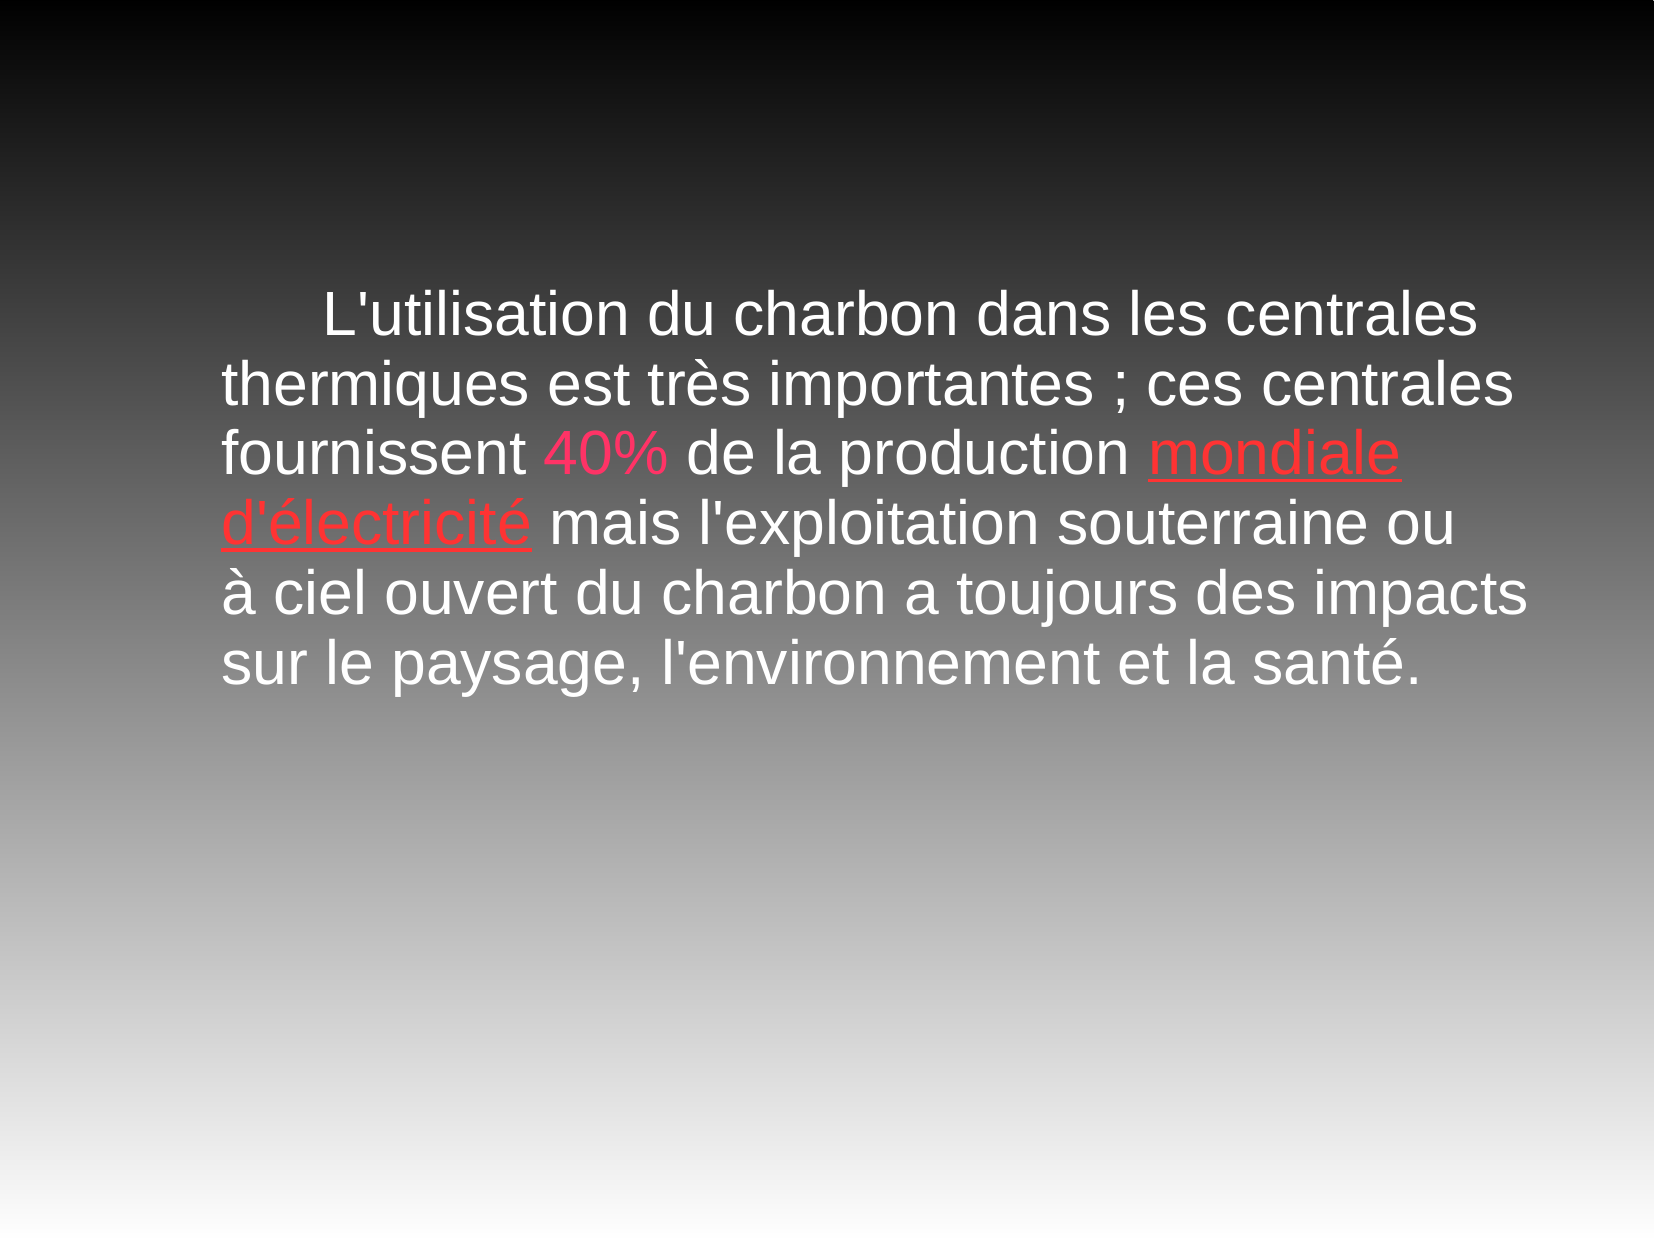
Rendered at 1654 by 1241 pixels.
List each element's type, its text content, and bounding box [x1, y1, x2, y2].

text_box L'utilisation du charbon dans les centrales thermiques est très importantes ; ces centrales fournissent 40% de la production mondiale d'électricité mais l'exploitation souterraine ou à ciel ouvert du charbon a toujours des impacts sur le paysage, l'environnement et la santé. [206, 206, 1565, 999]
